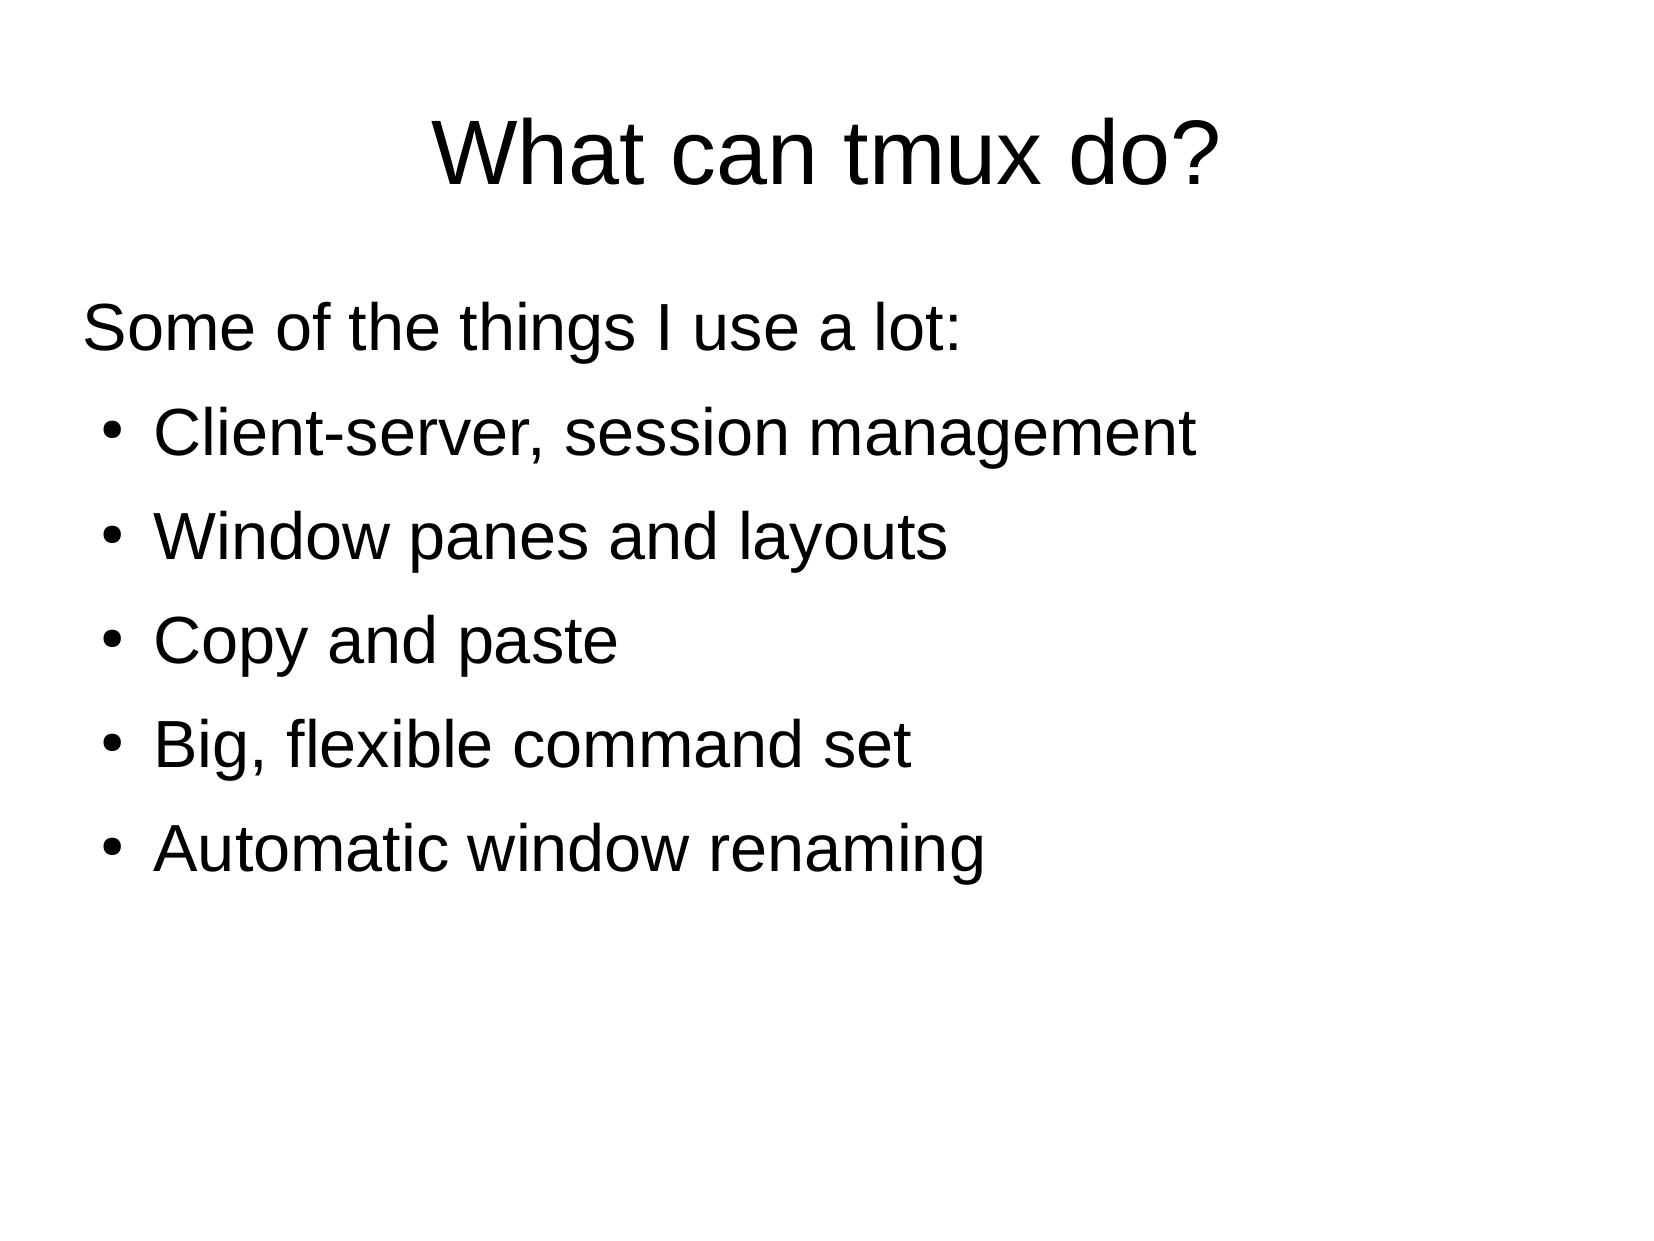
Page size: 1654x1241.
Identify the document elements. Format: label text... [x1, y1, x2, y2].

list Some of the things I use a lot: Client-server, session management Window panes and layouts Copy and paste Big, flexible command set Automatic window renaming [82, 290, 1571, 1109]
title What can tmux do? [82, 49, 1571, 257]
